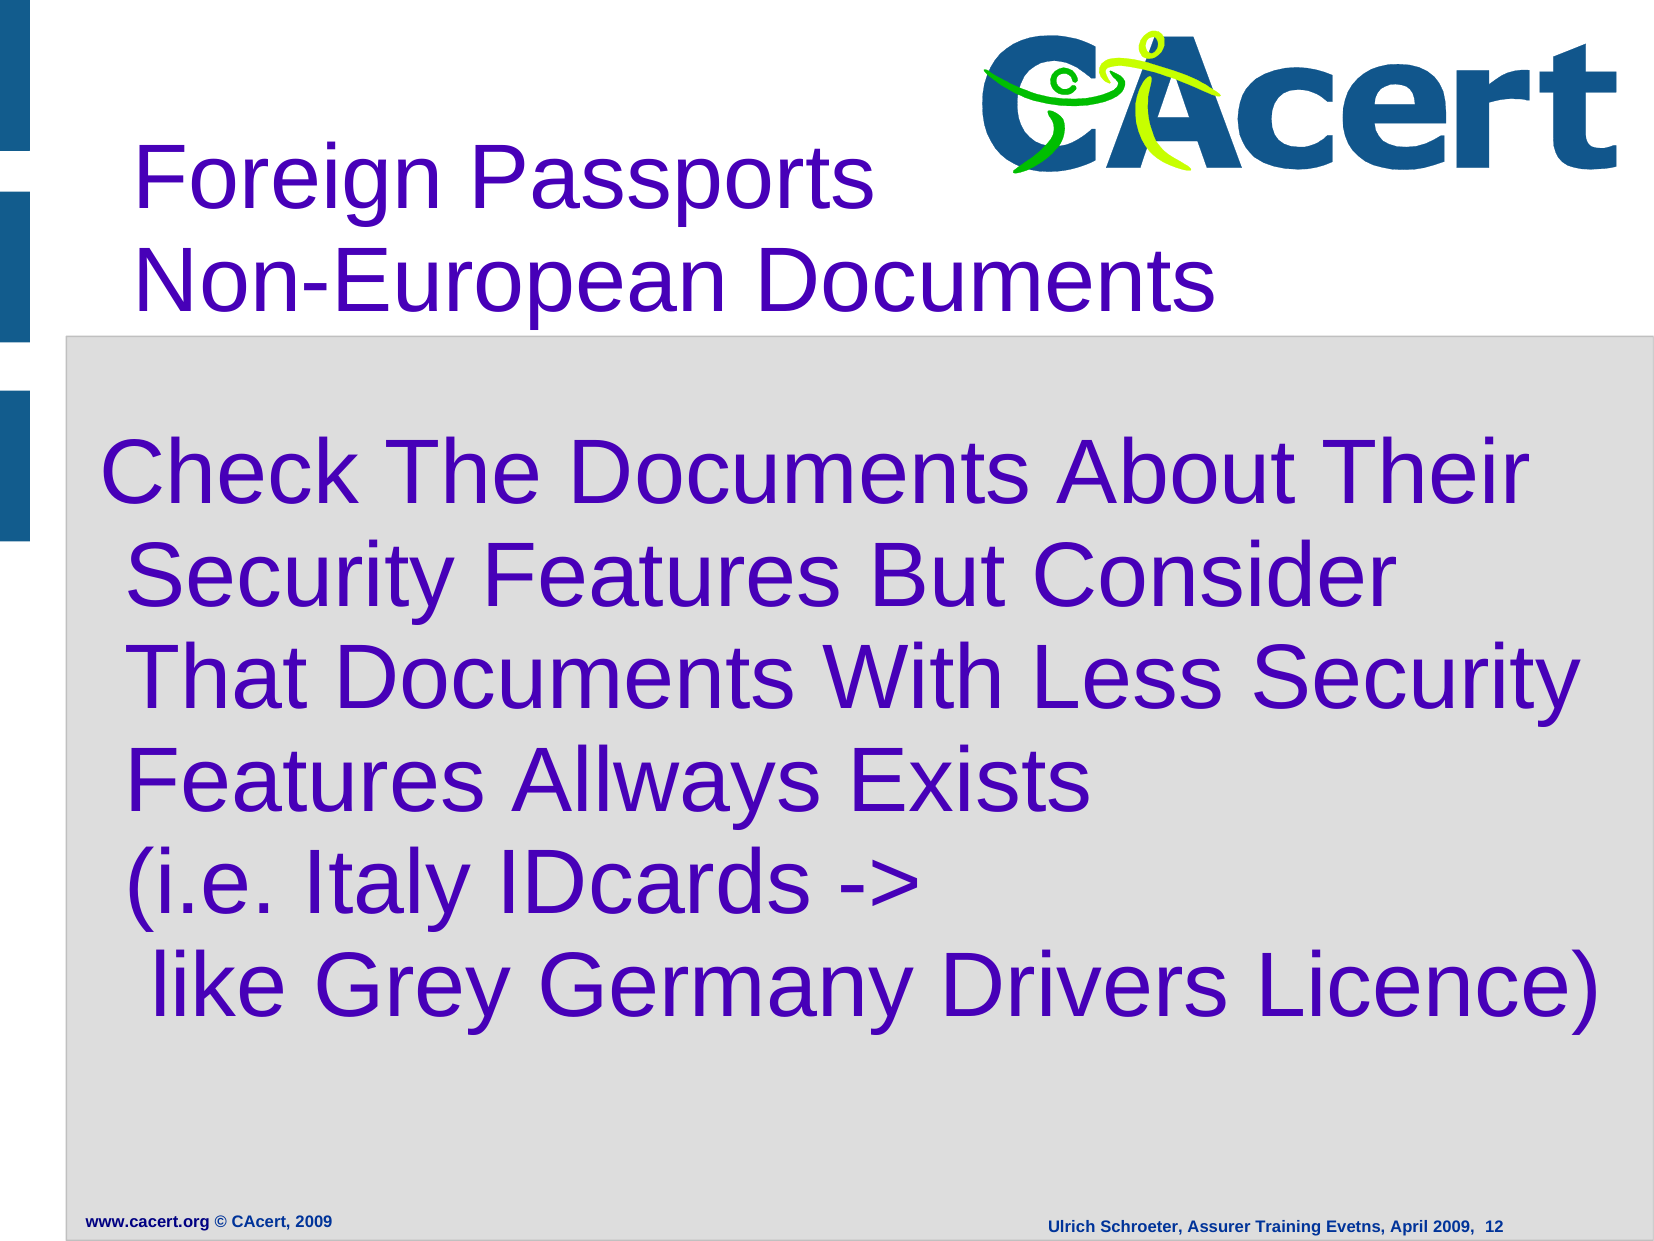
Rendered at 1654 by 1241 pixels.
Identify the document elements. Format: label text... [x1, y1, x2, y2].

text_box Foreign Passports Non-European Documents [118, 118, 1235, 339]
text_box Check The Documents About Their Security Features But Consider That Documents With Less Security Features Allways Exists (i.e. Italy IDcards -> like Grey Germany Drivers Licence) [59, 413, 1619, 1146]
